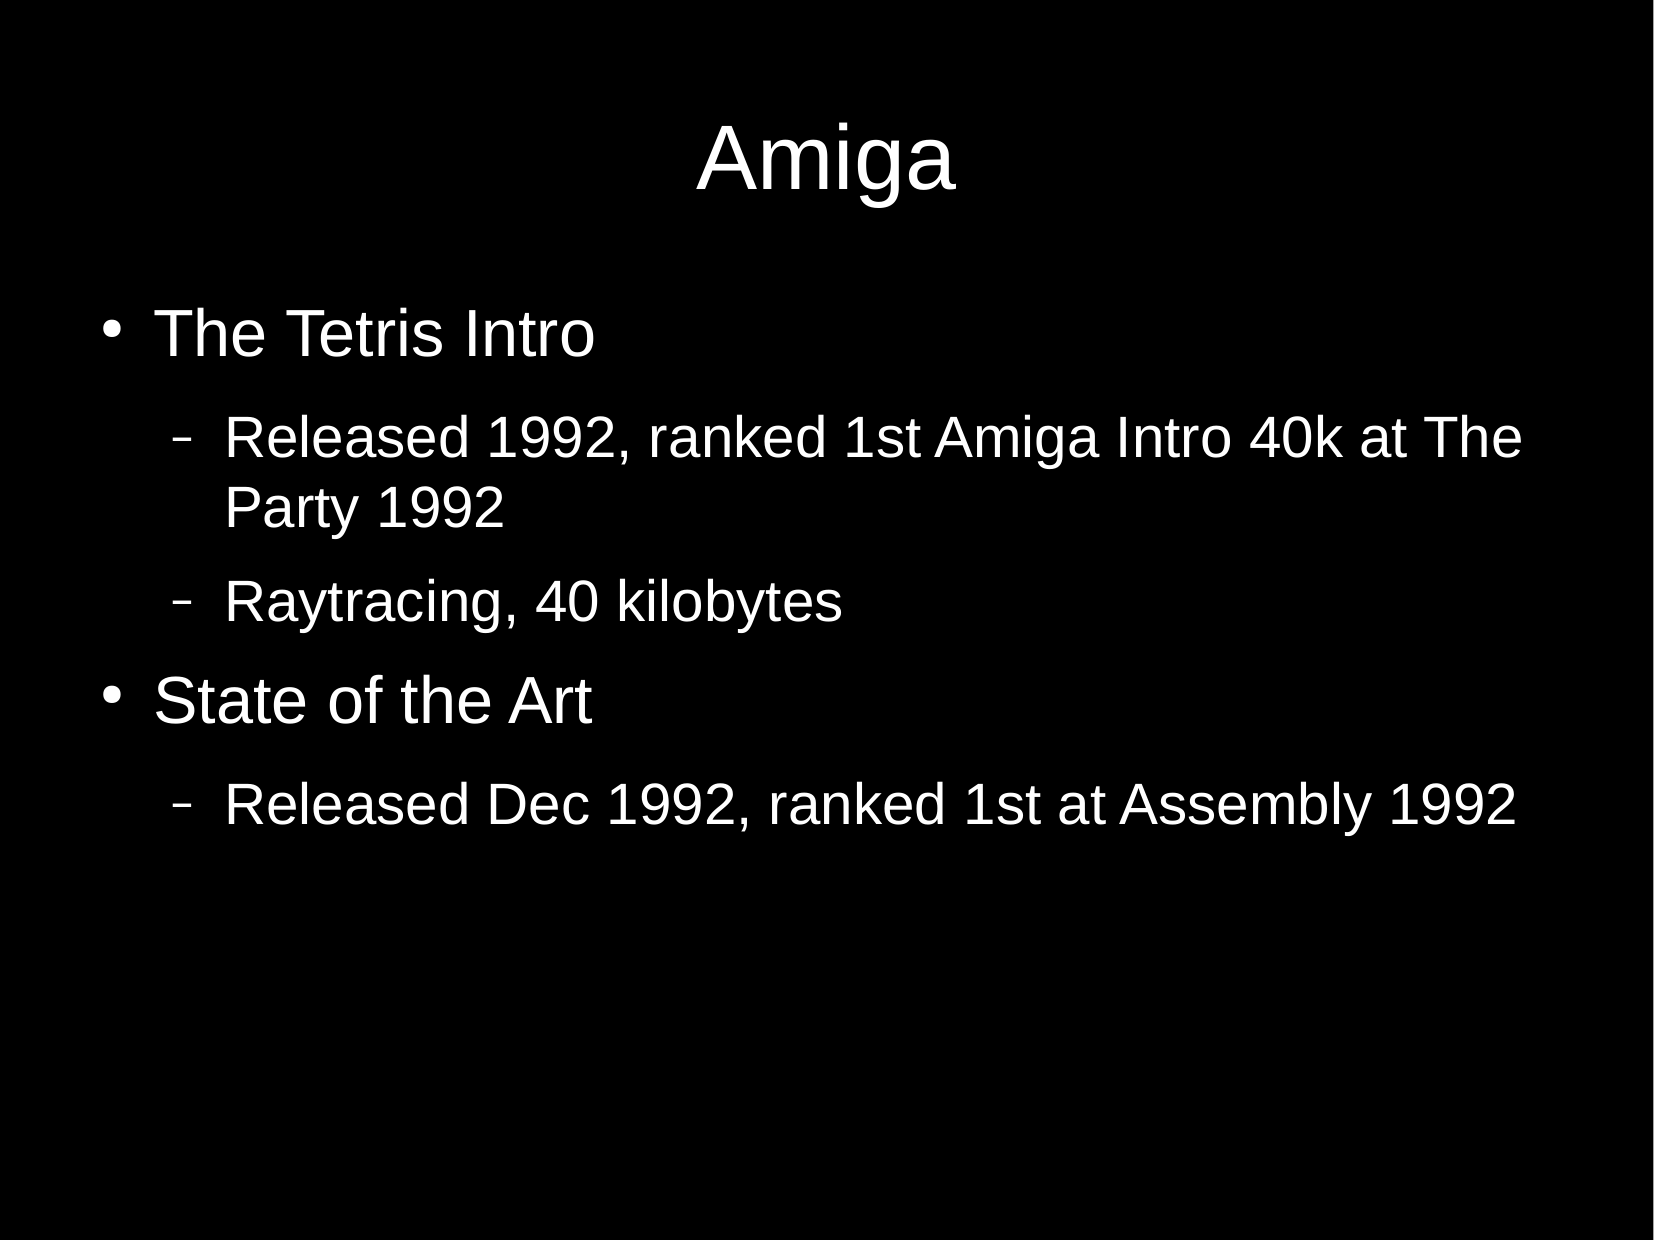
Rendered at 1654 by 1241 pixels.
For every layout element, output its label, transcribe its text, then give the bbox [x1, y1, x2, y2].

title Amiga [82, 49, 1571, 257]
list The Tetris Intro Released 1992, ranked 1st Amiga Intro 40k at The Party 1992 Raytracing, 40 kilobytes State of the Art Released Dec 1992, ranked 1st at Assembly 1992 [82, 290, 1571, 1109]
